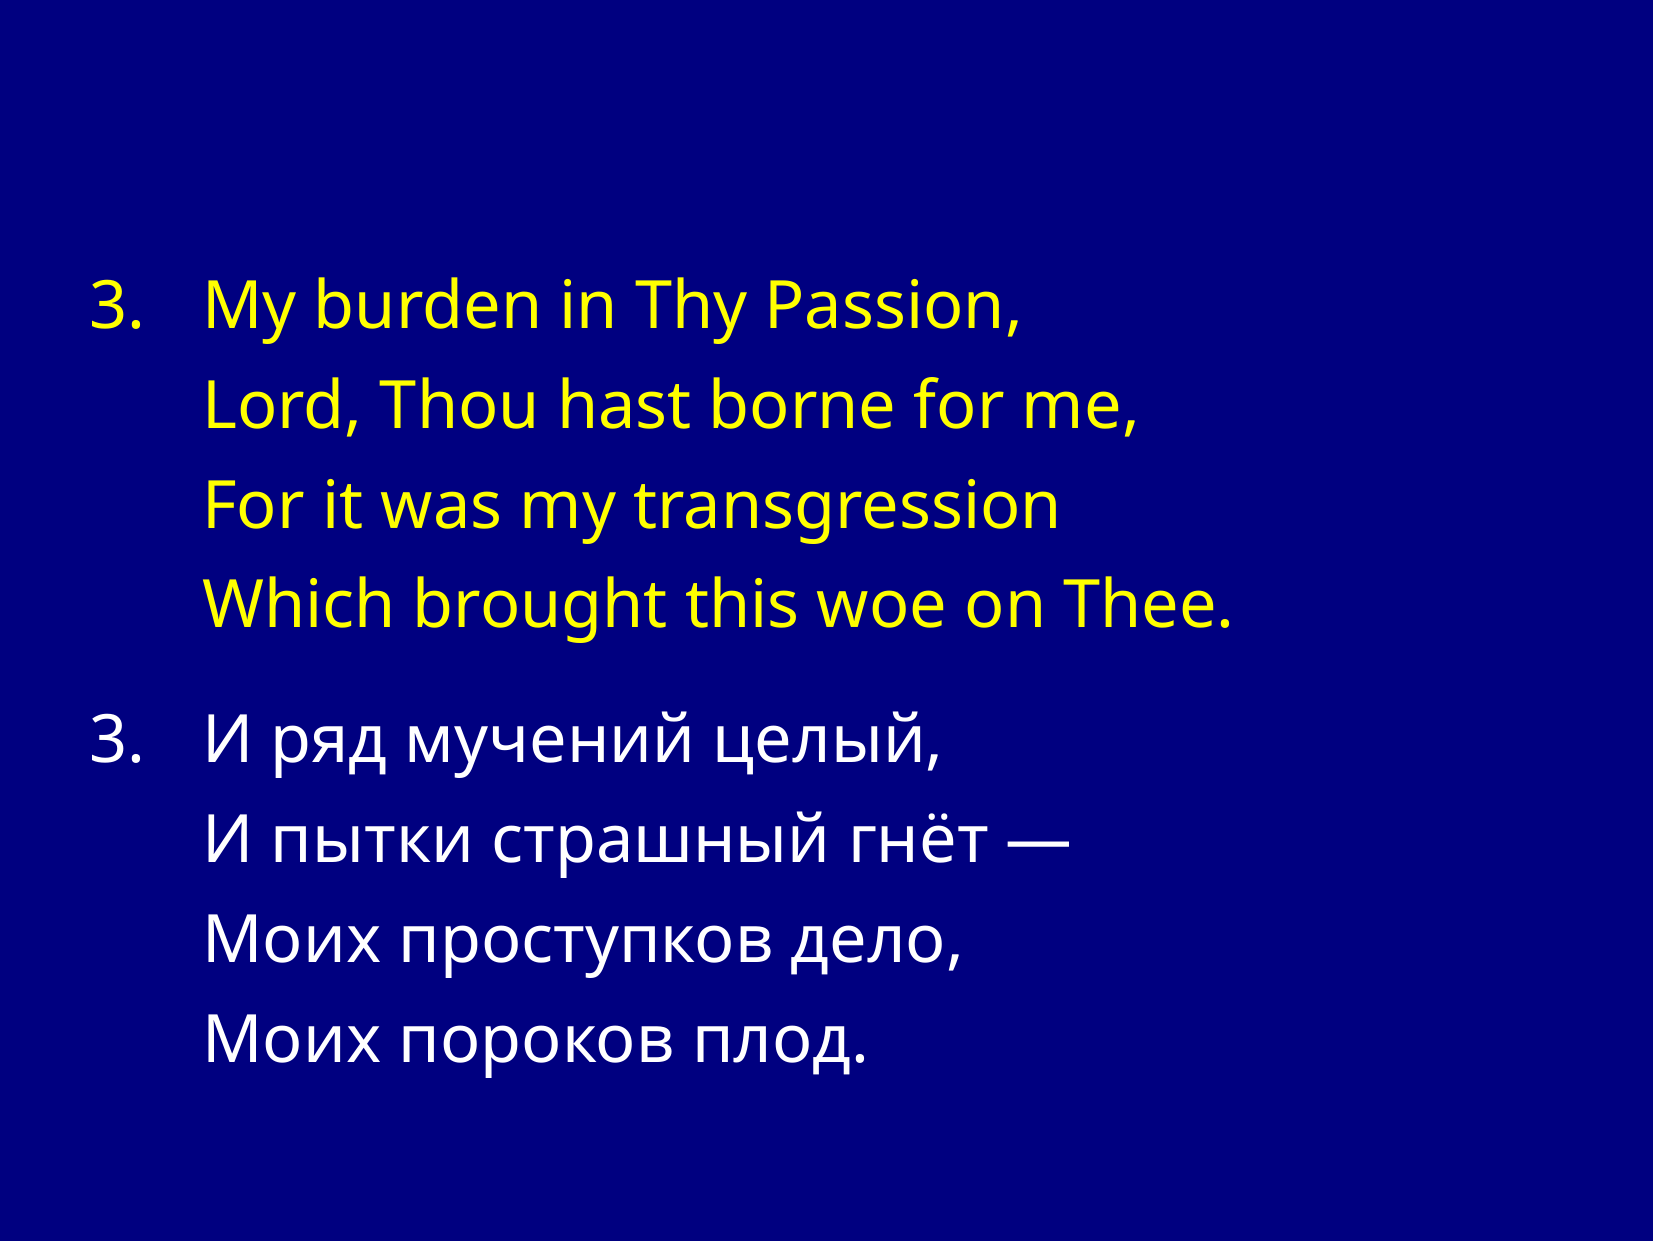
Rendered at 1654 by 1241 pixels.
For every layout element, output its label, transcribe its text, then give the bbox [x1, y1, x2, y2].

text_box 3. И ряд мучений целый, И пытки страшный гнёт — Моих проступков дело, Моих пороков плод. [75, 675, 1576, 1163]
text_box 3. My burden in Thy Passion, Lord, Thou hast borne for me, For it was my transgression Which brought this woe on Thee. [75, 150, 1576, 638]
